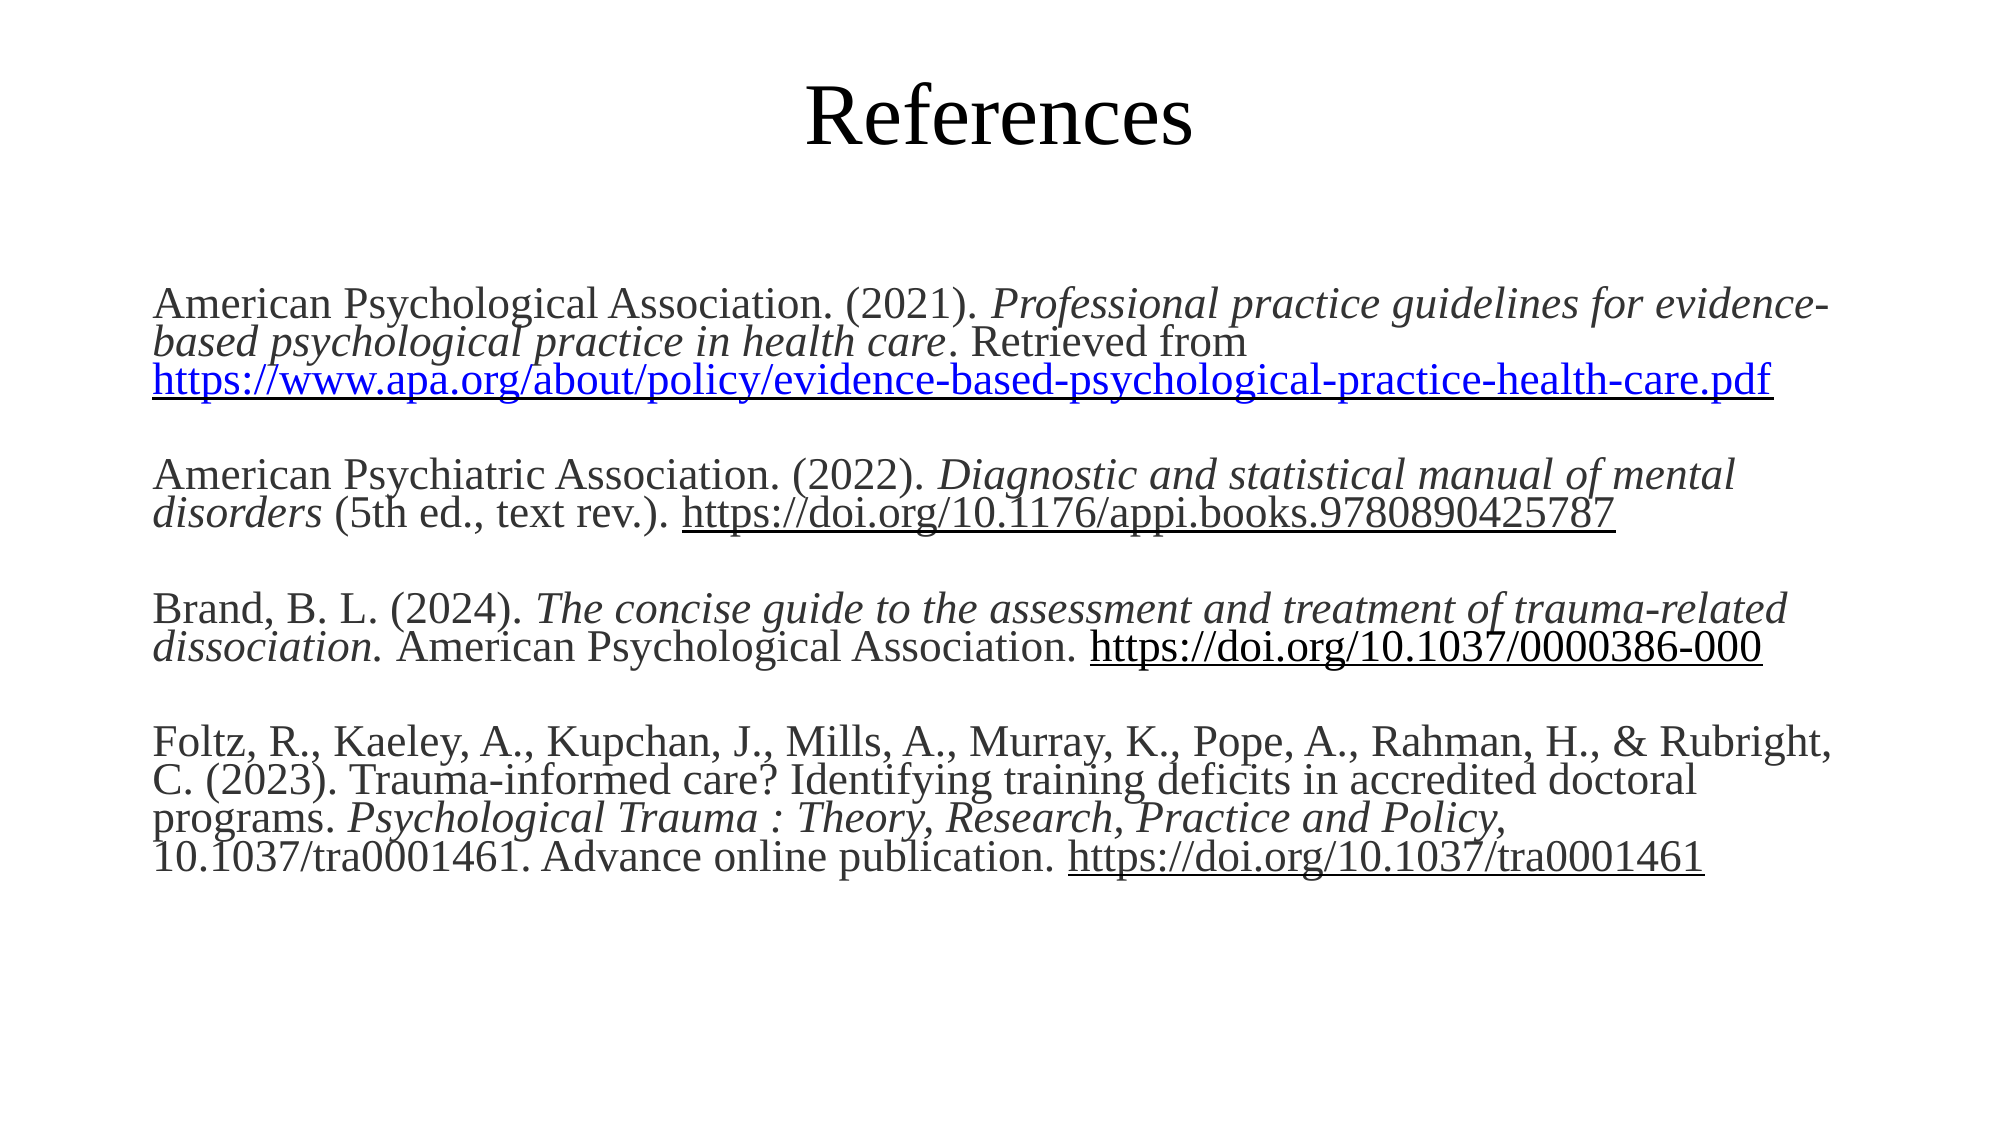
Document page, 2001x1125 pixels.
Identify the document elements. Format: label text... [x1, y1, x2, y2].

list American Psychological Association. (2021). Professional practice guidelines for evidence-based psychological practice in health care. Retrieved from https://www.apa.org/about/policy/evidence-based-psychological-practice-health-care.pdf American Psychiatric Association. (2022). Diagnostic and statistical manual of mental disorders (5th ed., text rev.). https://doi.org/10.1176/appi.books.9780890425787 Brand, B. L. (2024). The concise guide to the assessment and treatment of trauma-related dissociation. American Psychological Association. https://doi.org/10.1037/0000386-000 Foltz, R., Kaeley, A., Kupchan, J., Mills, A., Murray, K., Pope, A., Rahman, H., & Rubright, C. (2023). Trauma-informed care? Identifying training deficits in accredited doctoral programs. Psychological Trauma : Theory, Research, Practice and Policy, 10.1037/tra0001461. Advance online publication. https://doi.org/10.1037/tra0001461 [137, 168, 1863, 935]
title References [137, 59, 1863, 168]
